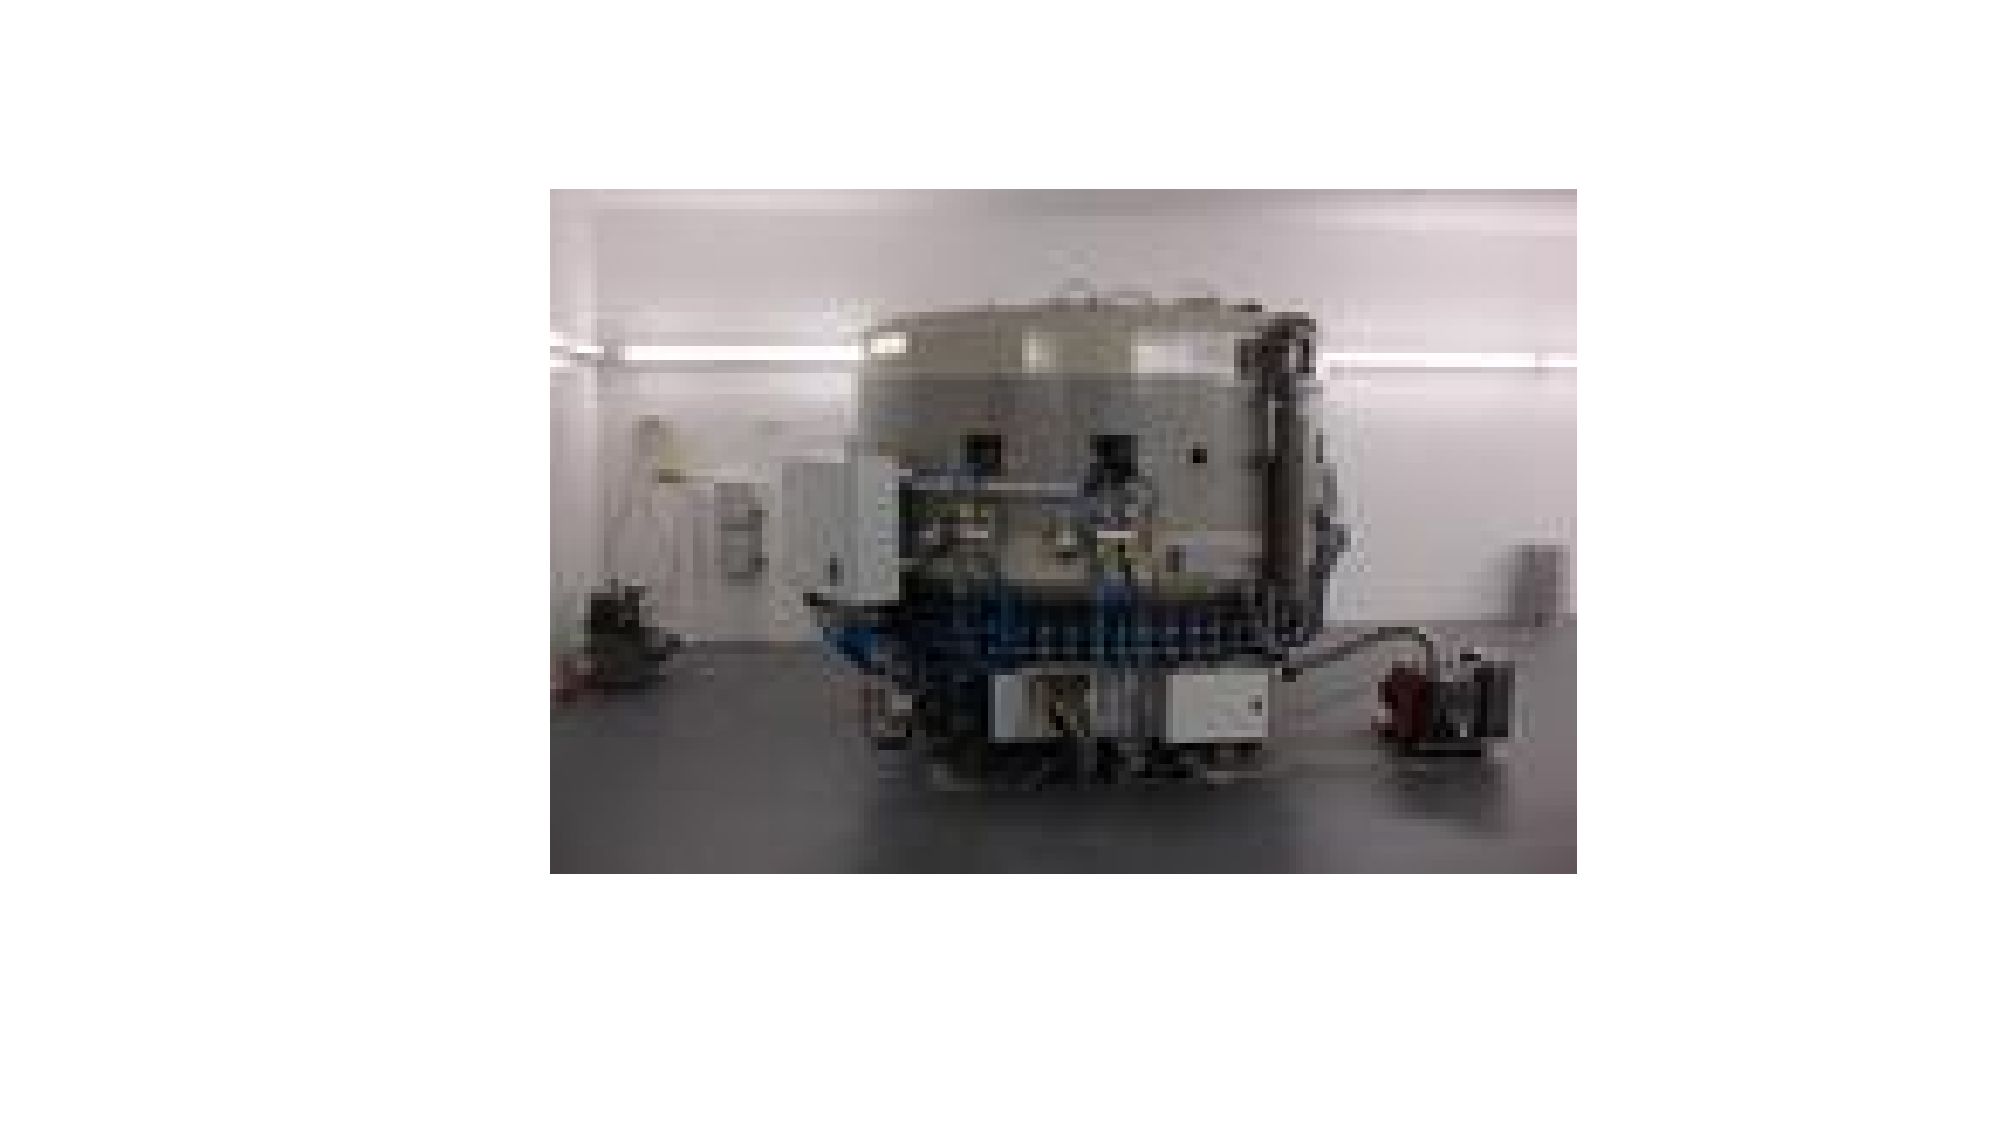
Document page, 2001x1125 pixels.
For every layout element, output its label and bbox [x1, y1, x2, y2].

picture [550, 189, 1577, 874]
